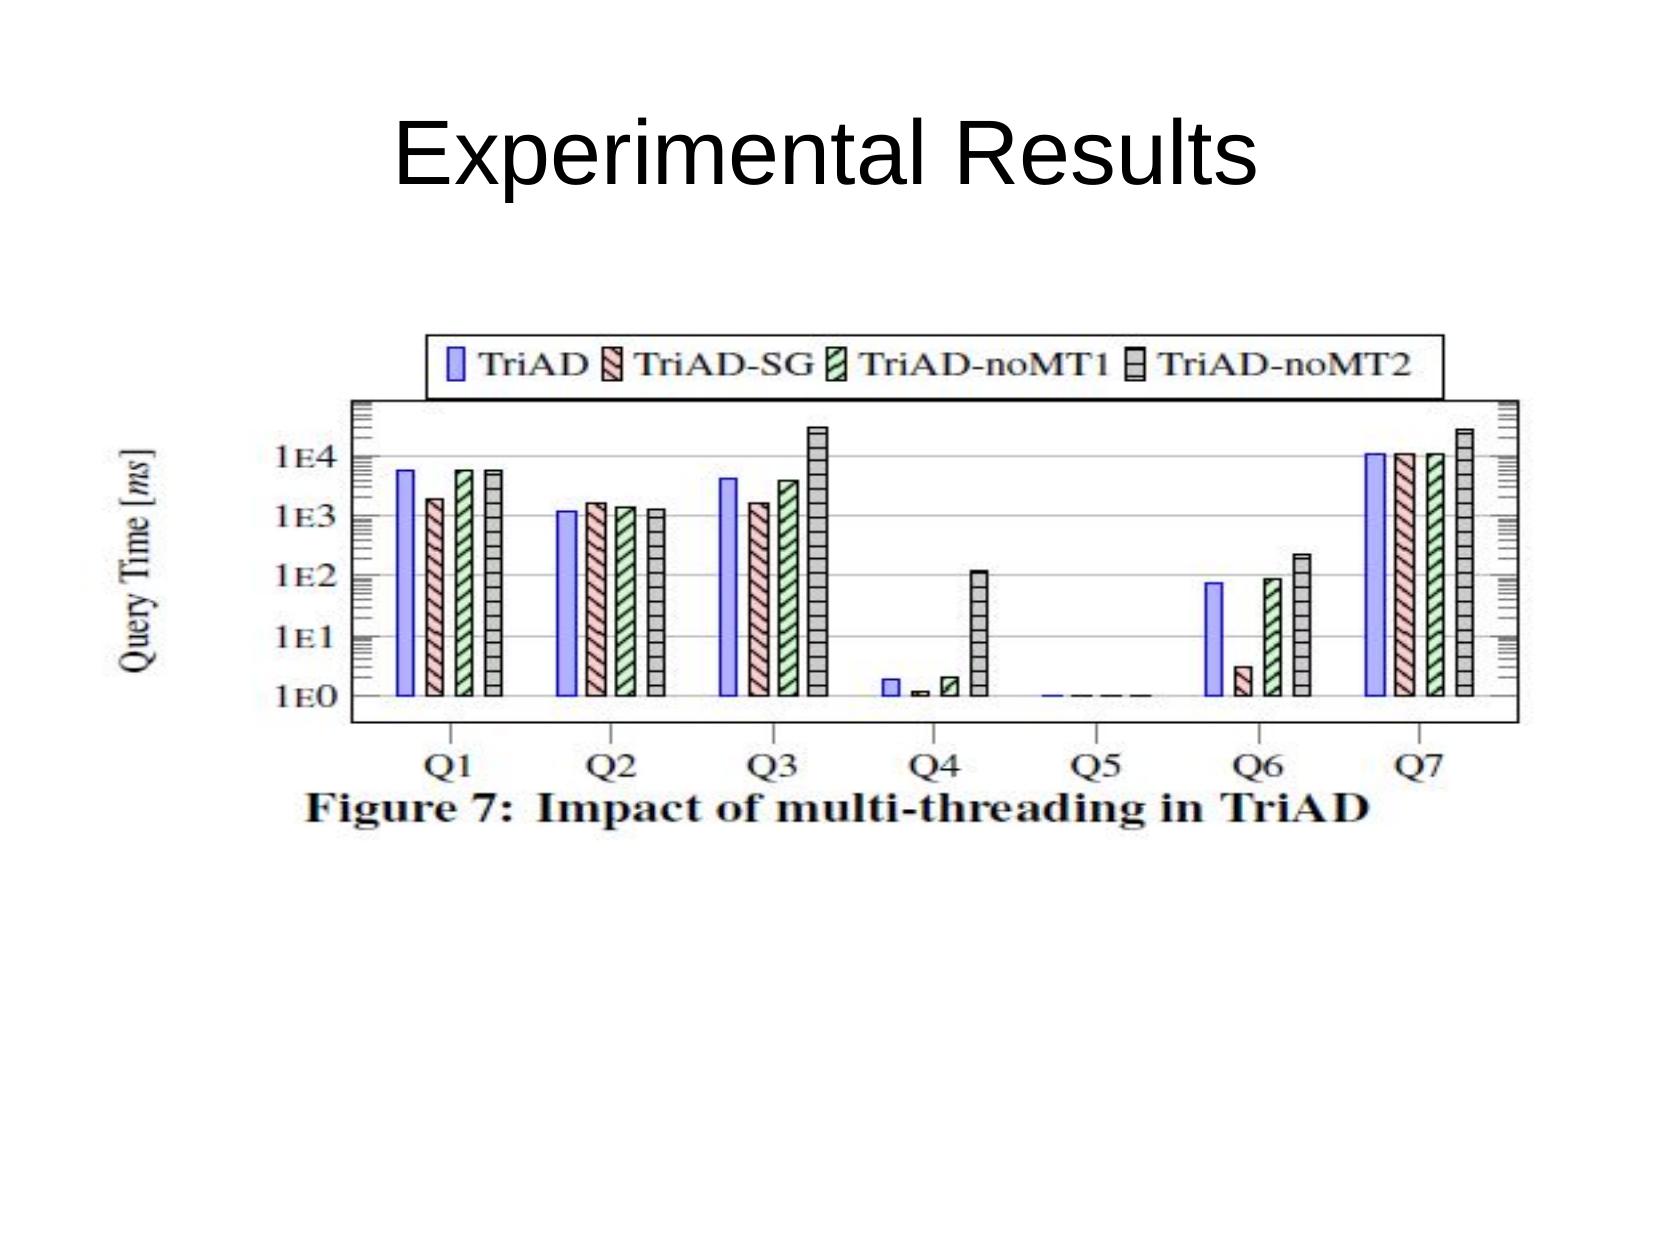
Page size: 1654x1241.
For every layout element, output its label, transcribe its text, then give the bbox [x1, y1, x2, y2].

picture [82, 300, 1571, 851]
title Experimental Results [82, 49, 1571, 257]
